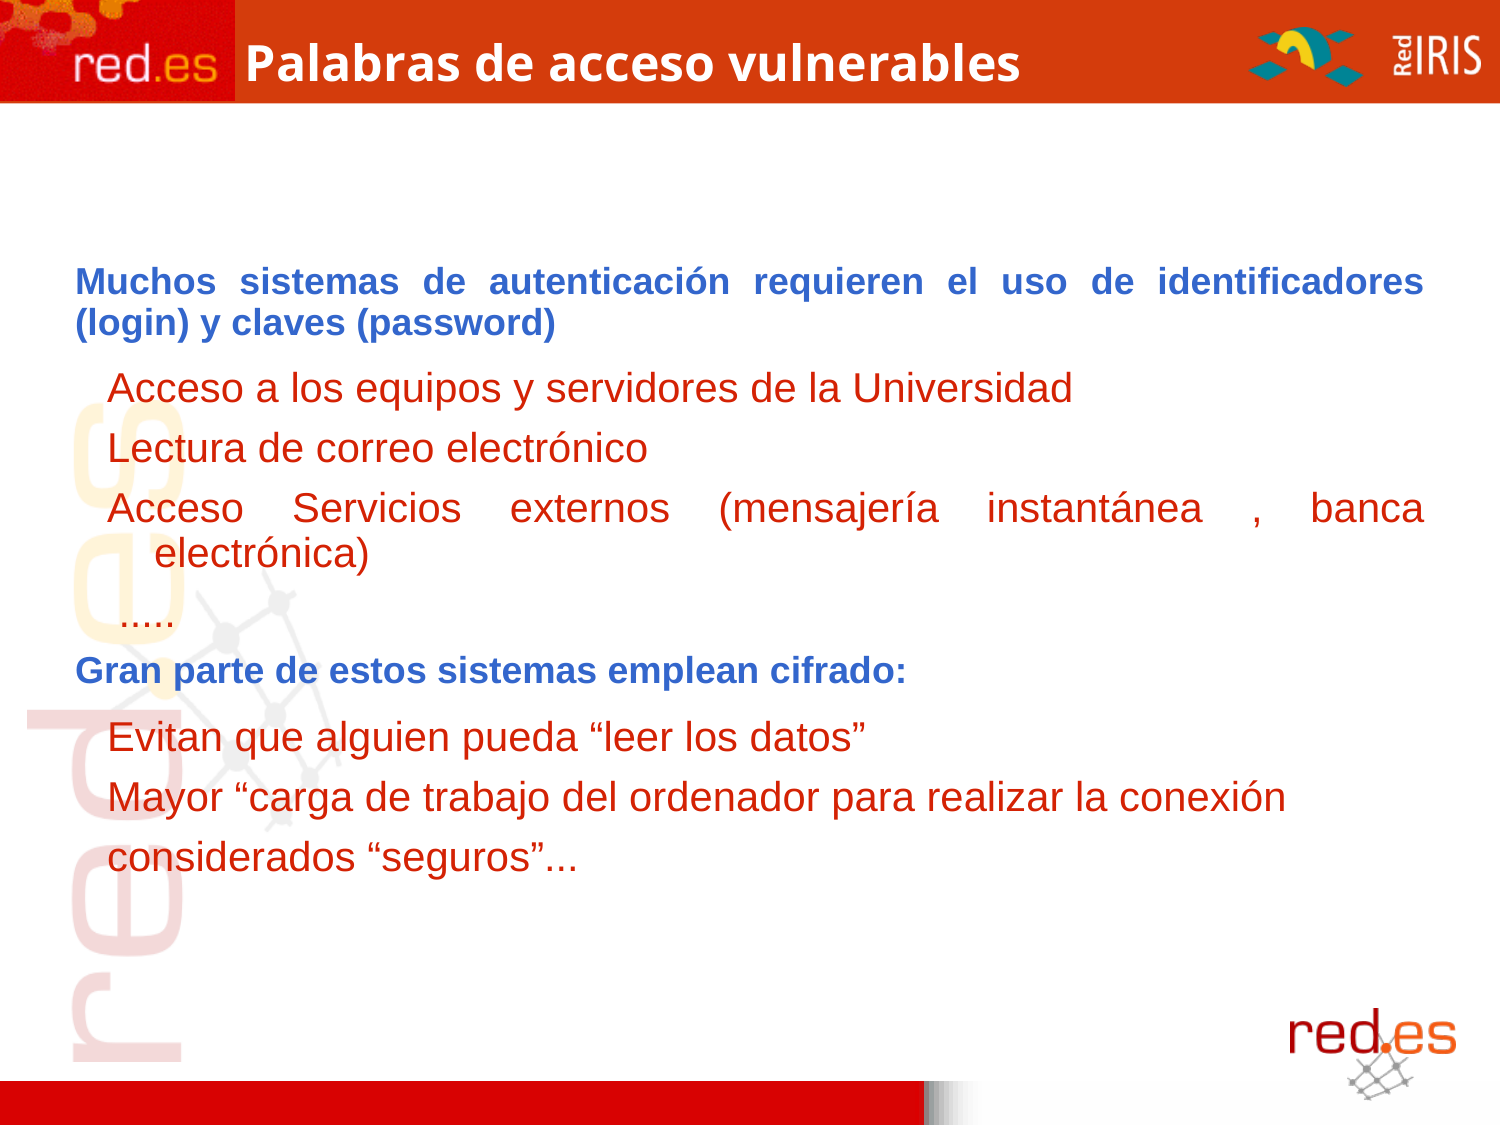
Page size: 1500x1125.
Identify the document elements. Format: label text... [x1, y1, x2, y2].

picture [27, 400, 345, 1062]
title Palabras de acceso vulnerables [244, 0, 1412, 127]
list Muchos sistemas de autenticación requieren el uso de identificadores (login) y claves (password) Acceso a los equipos y servidores de la Universidad Lectura de correo electrónico Acceso Servicios externos (mensajería instantánea , banca electrónica) ..... Gran parte de estos sistemas emplean cifrado: Evitan que alguien pueda “leer los datos” Mayor “carga de trabajo del ordenador para realizar la conexión considerados “seguros”... [75, 262, 1426, 1006]
picture [0, 1008, 1500, 1125]
picture [0, 0, 235, 101]
picture [1412, 27, 1481, 87]
